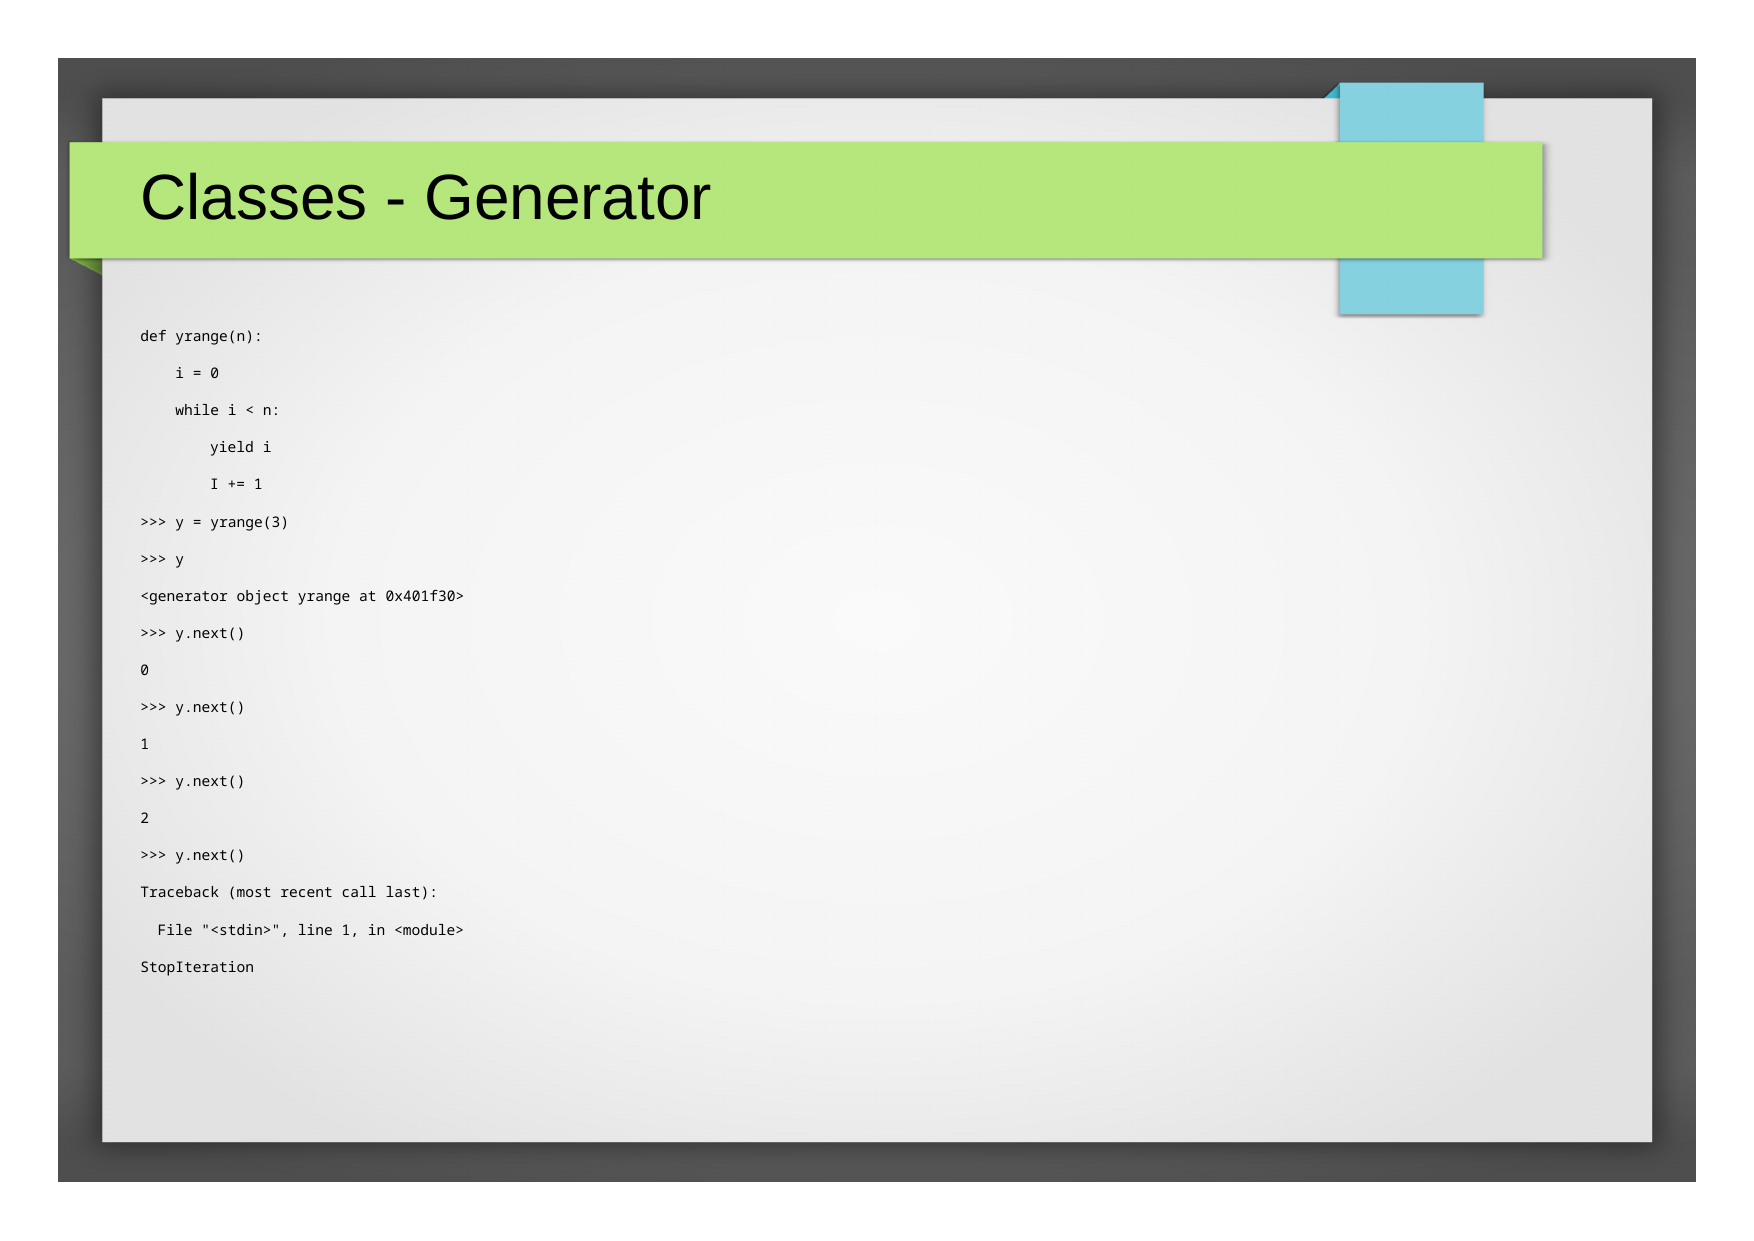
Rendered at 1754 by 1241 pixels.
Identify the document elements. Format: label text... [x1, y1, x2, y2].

picture [58, 58, 1696, 1182]
text_box [140, 325, 1614, 978]
title Classes - Generator [140, 144, 1310, 251]
